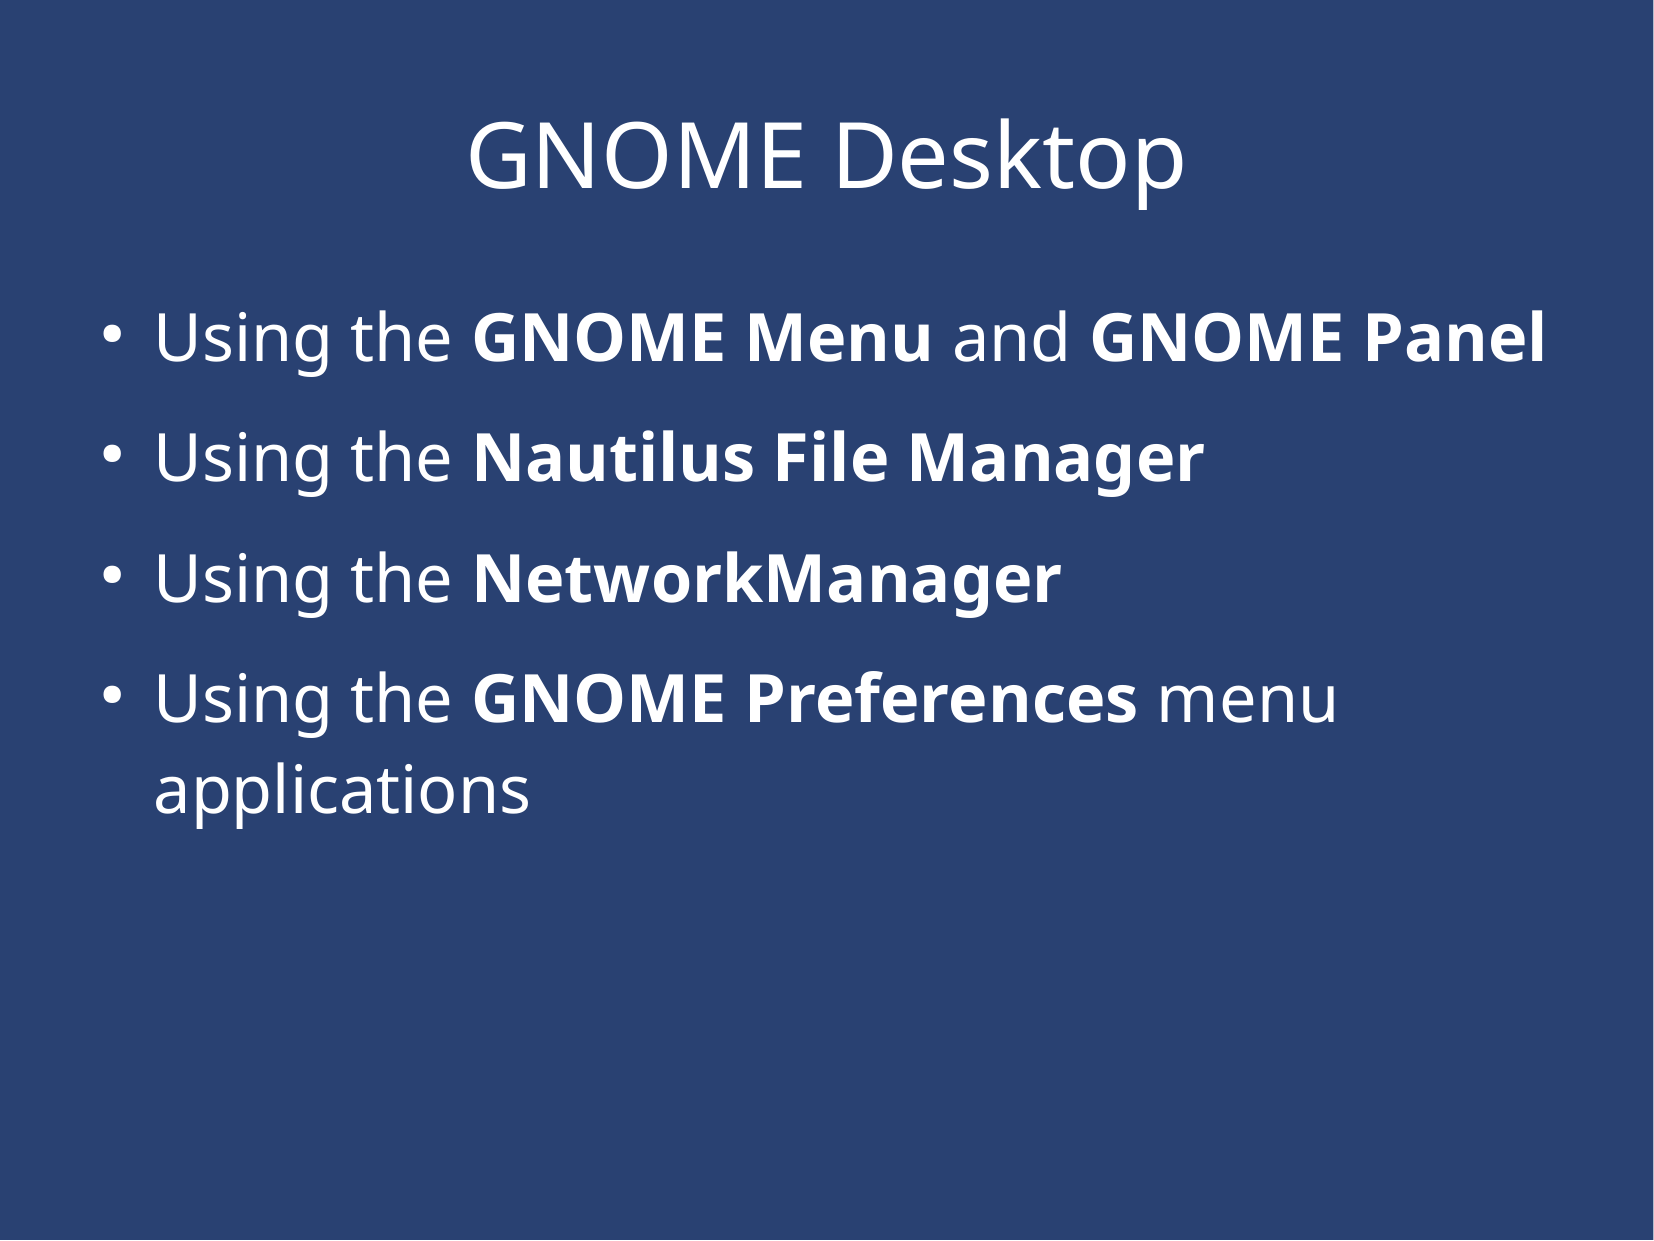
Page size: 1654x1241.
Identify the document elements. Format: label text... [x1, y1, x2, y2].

list Using the GNOME Menu and GNOME Panel Using the Nautilus File Manager Using the NetworkManager Using the GNOME Preferences menu applications [82, 290, 1571, 1109]
title GNOME Desktop [82, 49, 1571, 257]
